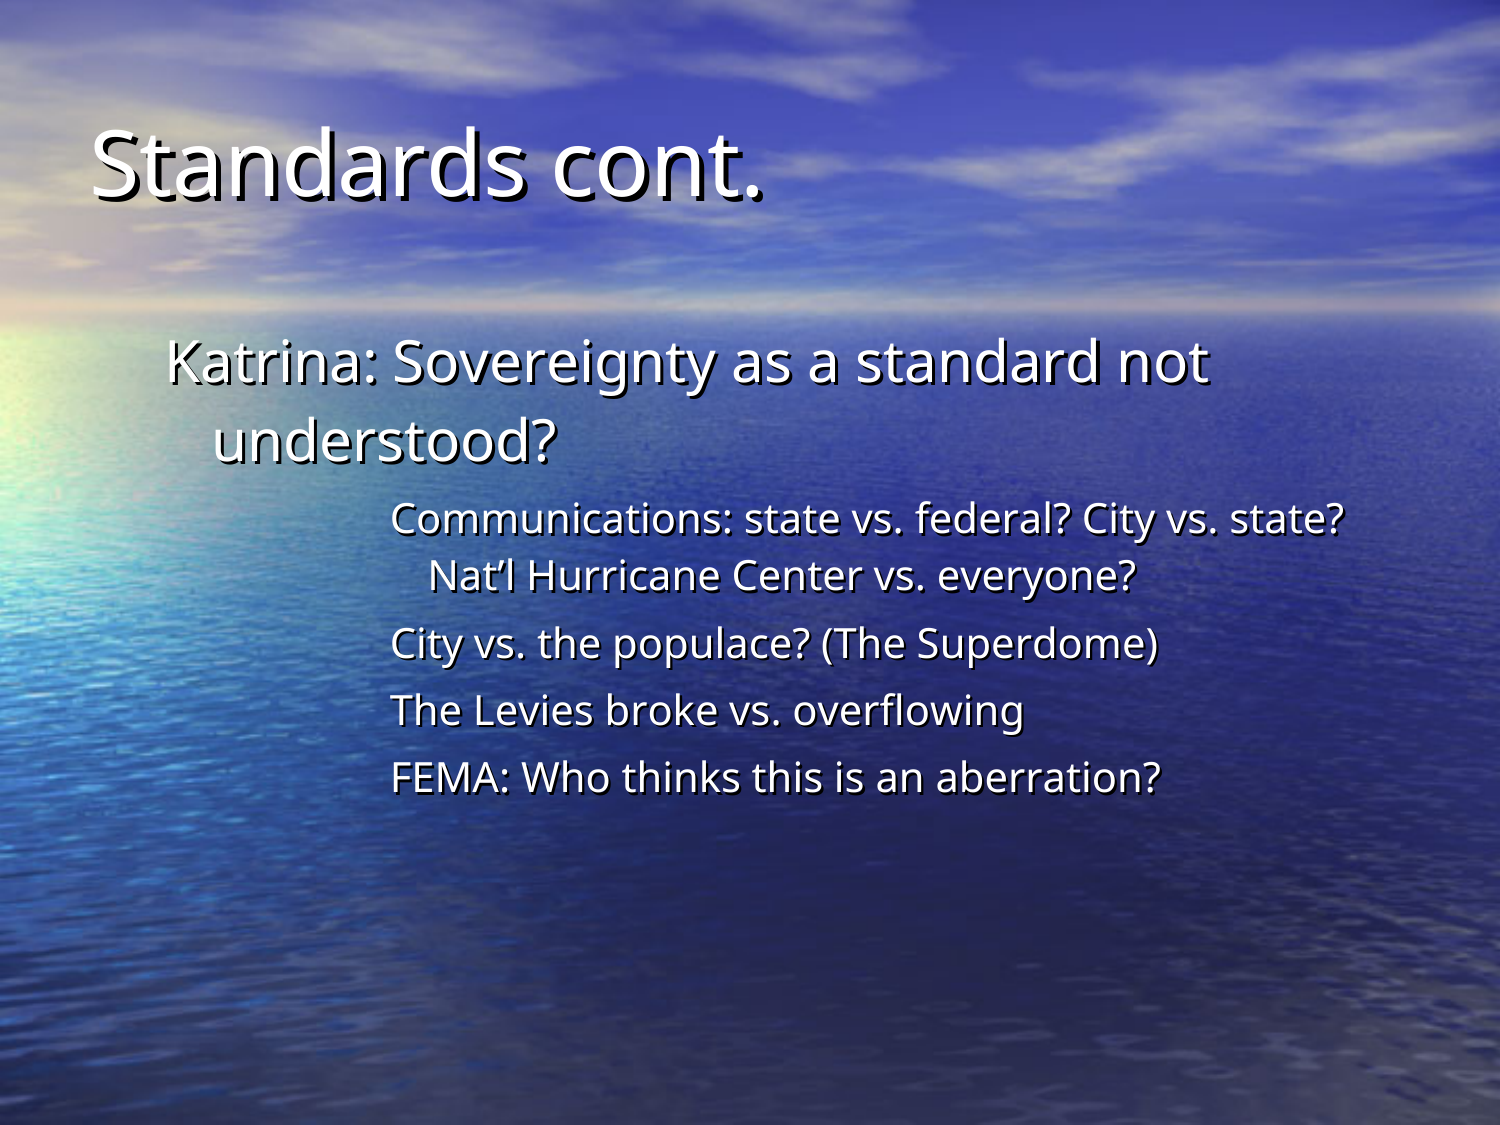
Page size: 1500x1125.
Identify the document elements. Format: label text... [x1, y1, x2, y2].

list Katrina: Sovereignty as a standard not understood? Communications: state vs. federal? City vs. state? Nat’l Hurricane Center vs. everyone? City vs. the populace? (The Superdome) The Levies broke vs. overflowing FEMA: Who thinks this is an aberration? [75, 312, 1426, 988]
picture [0, 0, 1500, 1125]
title Standards cont. [75, 47, 1426, 276]
